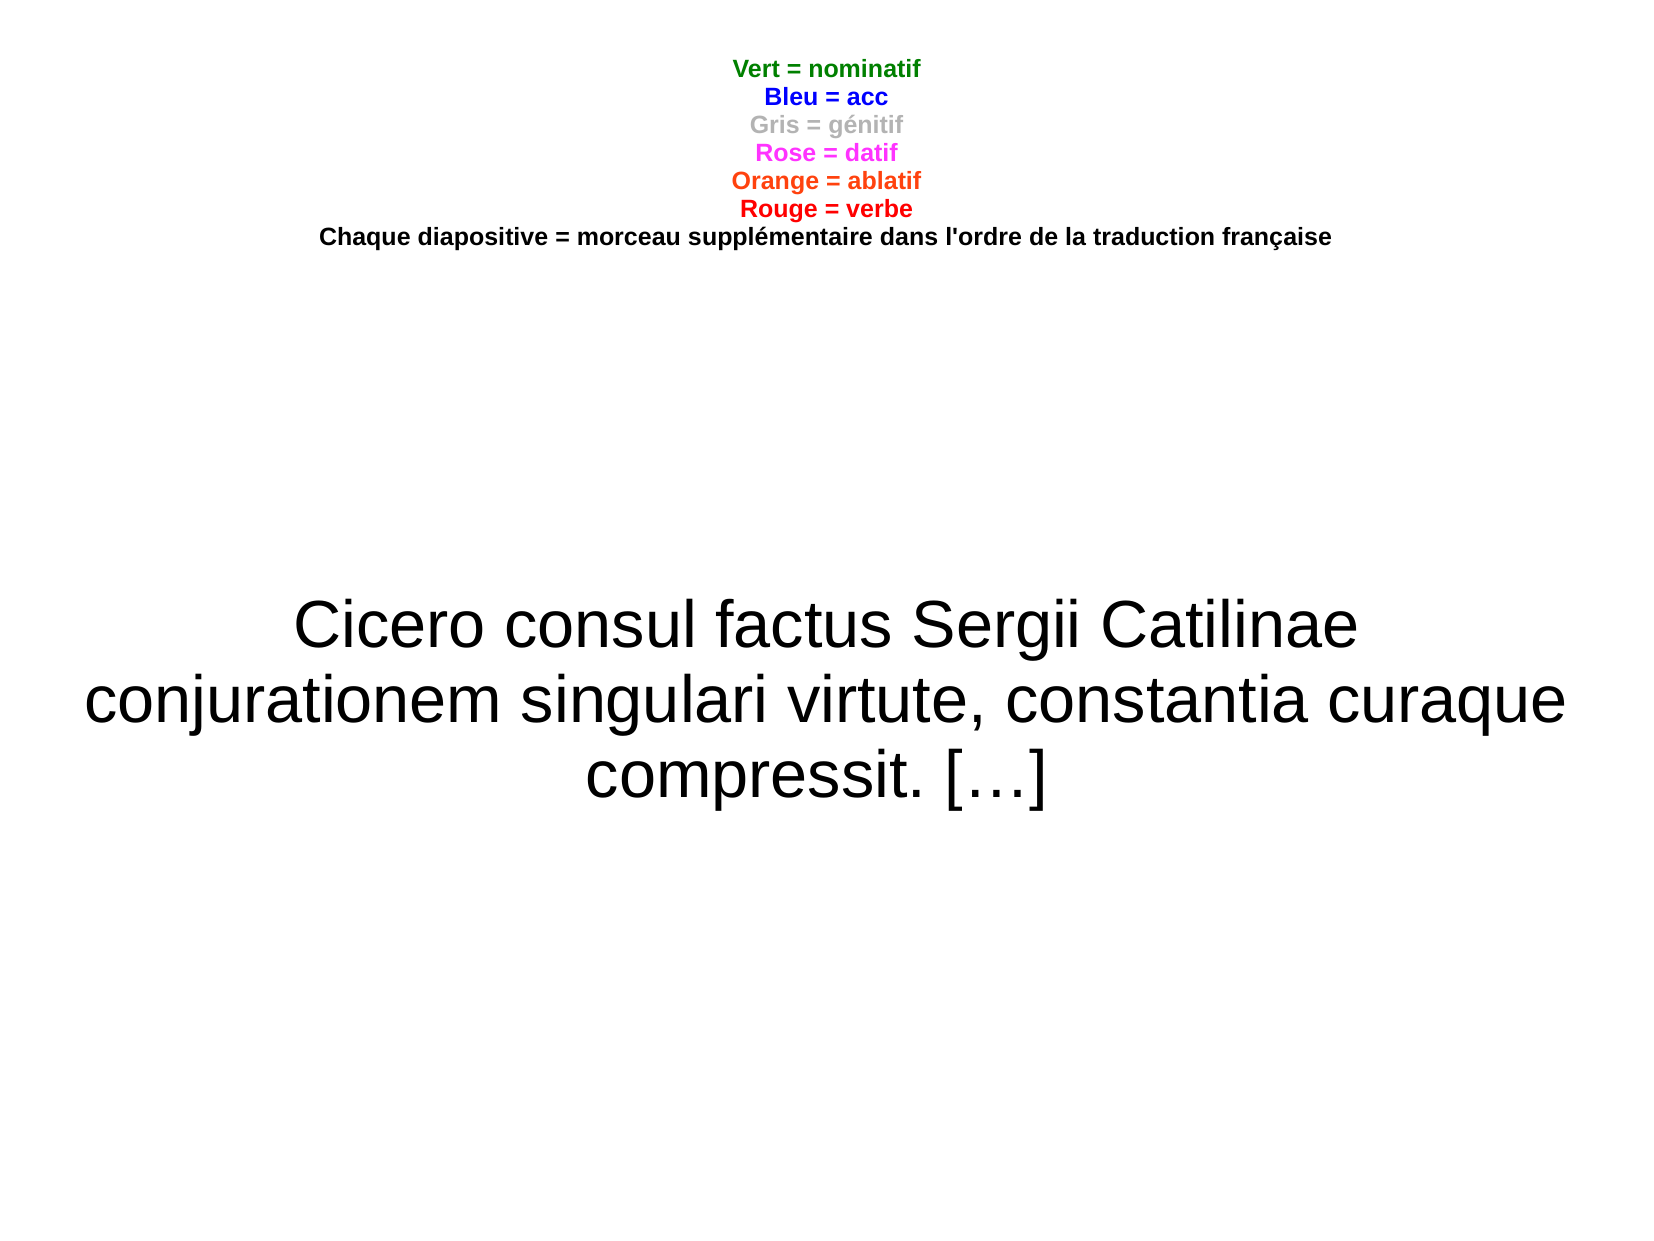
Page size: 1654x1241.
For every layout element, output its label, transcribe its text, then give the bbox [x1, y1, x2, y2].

subtitle Cicero consul factus Sergii Catilinae conjurationem singulari virtute, constantia curaque compressit. […] [82, 290, 1571, 1109]
title Vert = nominatif Bleu = acc Gris = génitif Rose = datif Orange = ablatif Rouge = verbe Chaque diapositive = morceau supplémentaire dans l'ordre de la traduction française [82, 49, 1571, 257]
